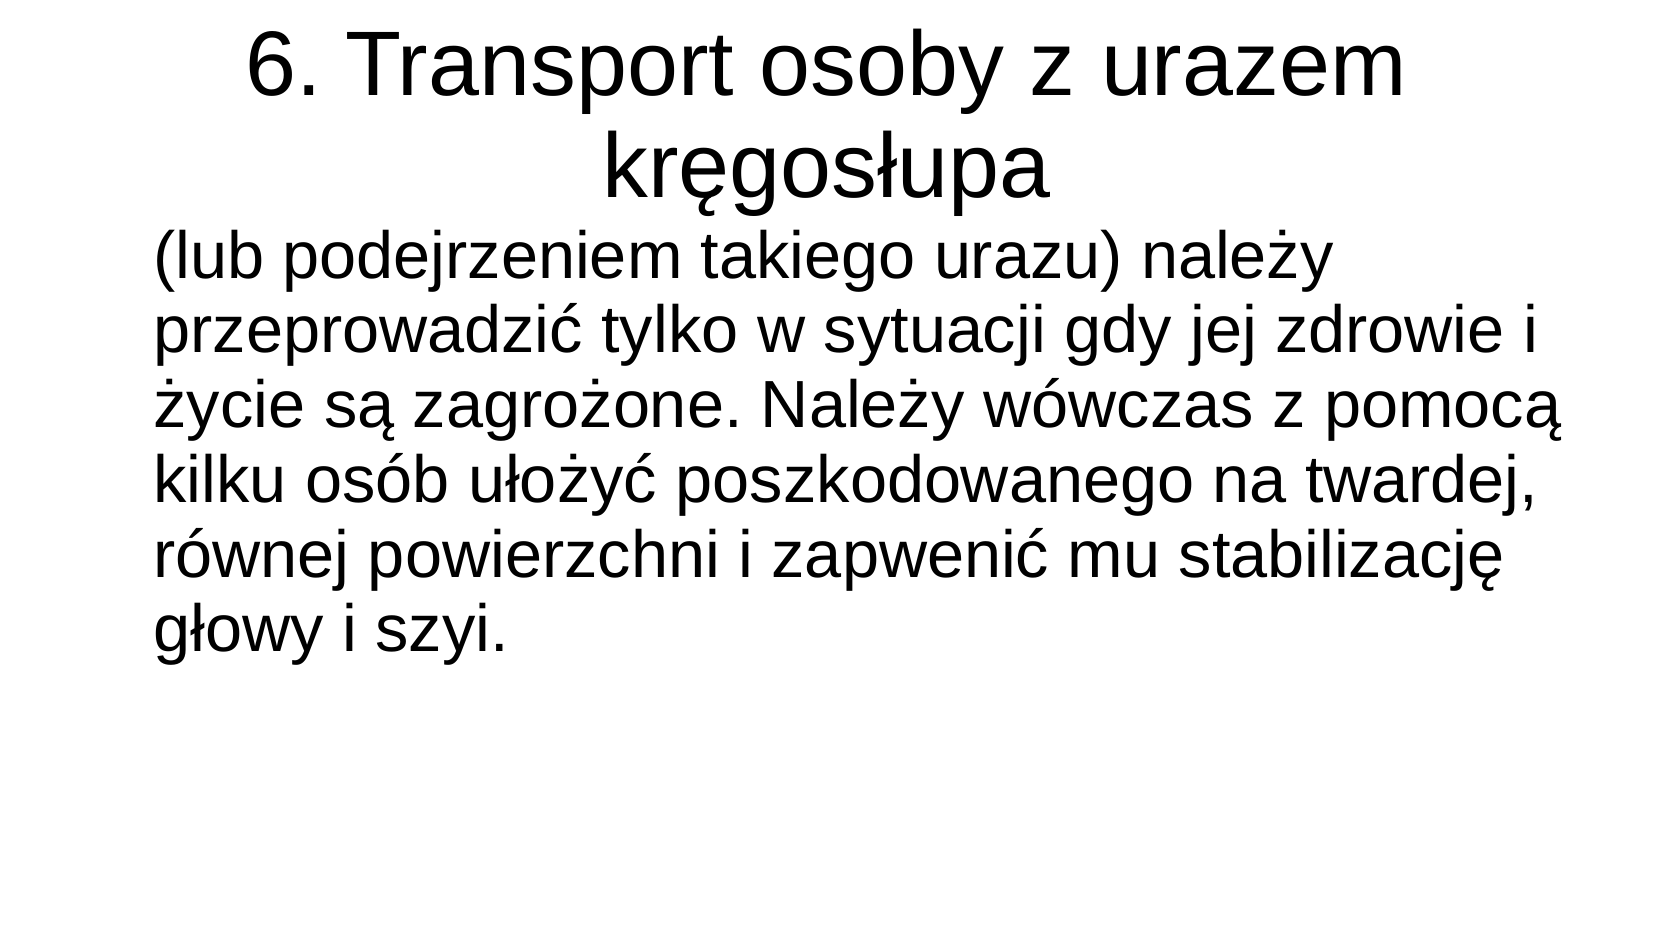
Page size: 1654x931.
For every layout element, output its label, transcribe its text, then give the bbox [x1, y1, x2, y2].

title 6. Transport osoby z urazem kręgosłupa [82, 12, 1571, 217]
list (lub podejrzeniem takiego urazu) należy przeprowadzić tylko w sytuacji gdy jej zdrowie i życie są zagrożone. Należy wówczas z pomocą kilku osób ułożyć poszkodowanego na twardej, równej powierzchni i zapwenić mu stabilizację głowy i szyi. [82, 217, 1571, 758]
